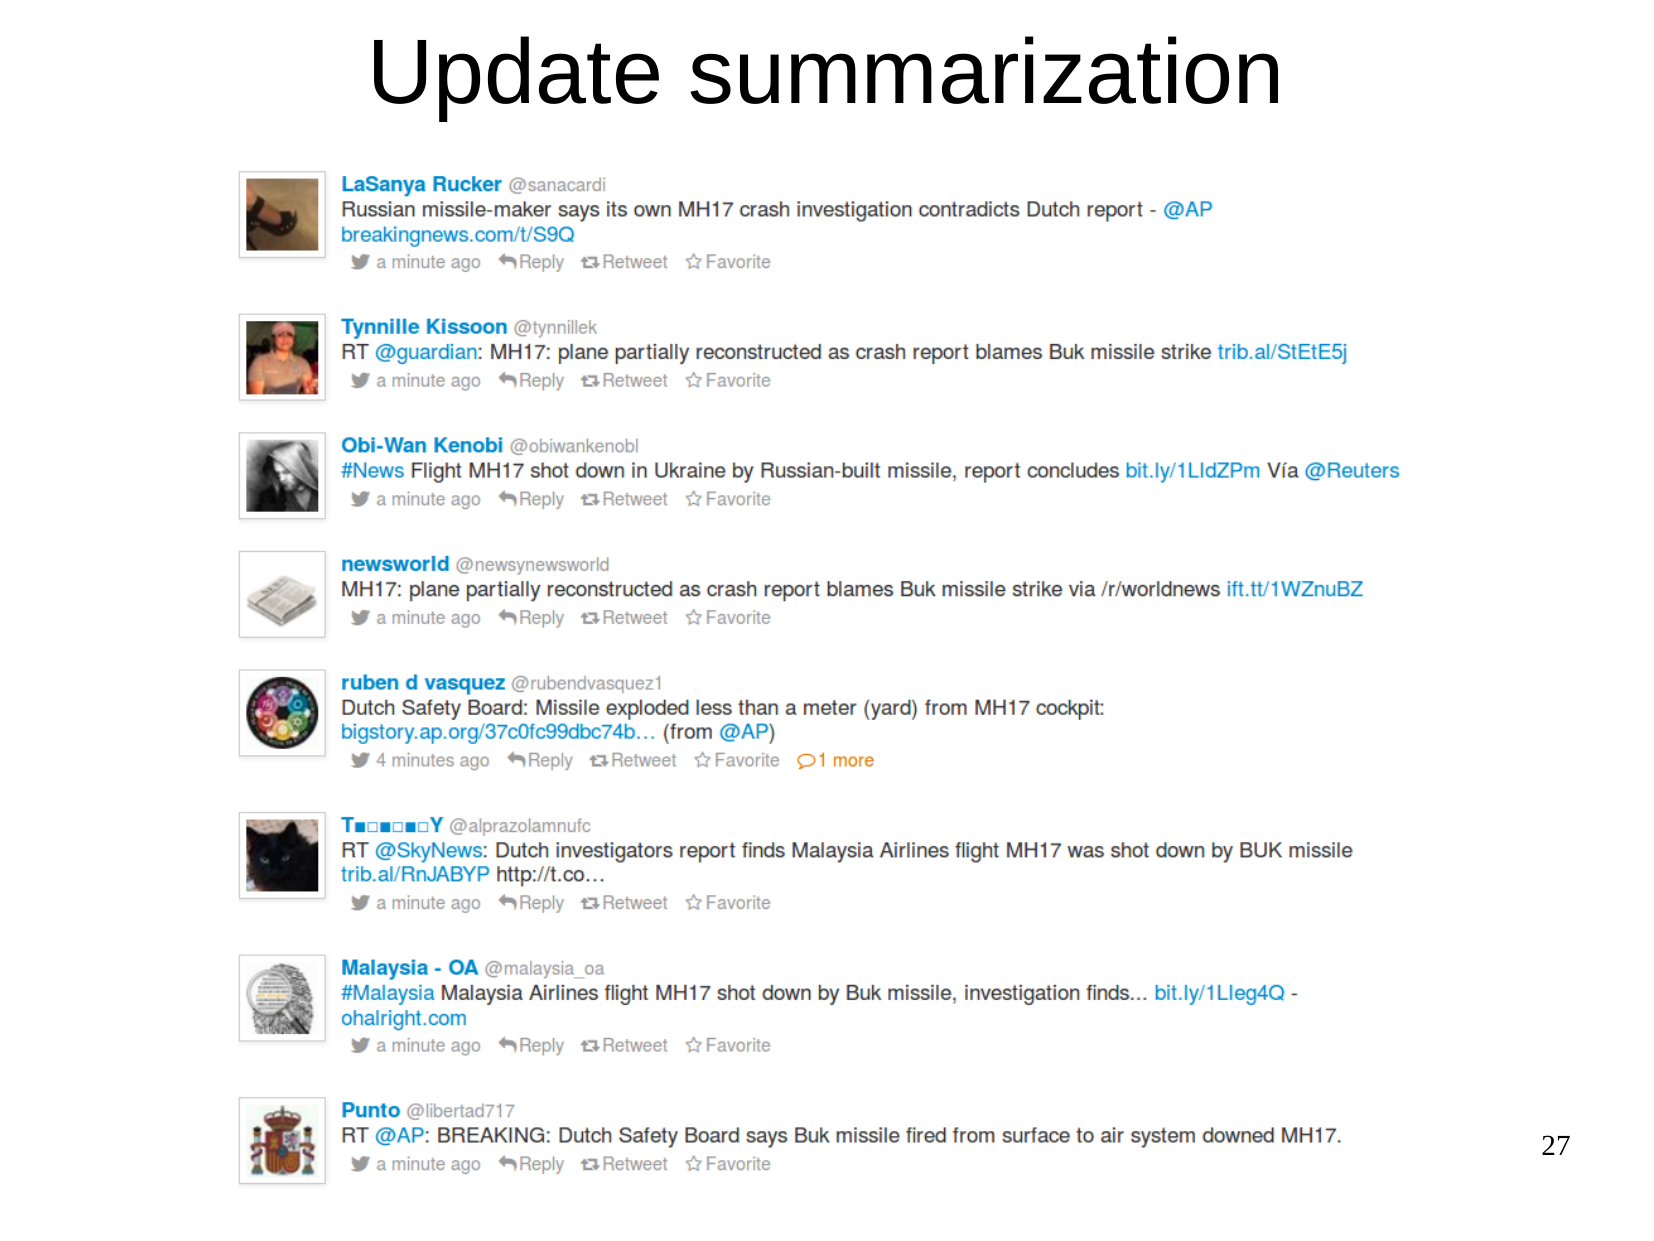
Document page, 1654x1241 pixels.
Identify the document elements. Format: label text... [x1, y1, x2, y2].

picture [225, 151, 1441, 1207]
title Update summarization [82, 13, 1571, 130]
